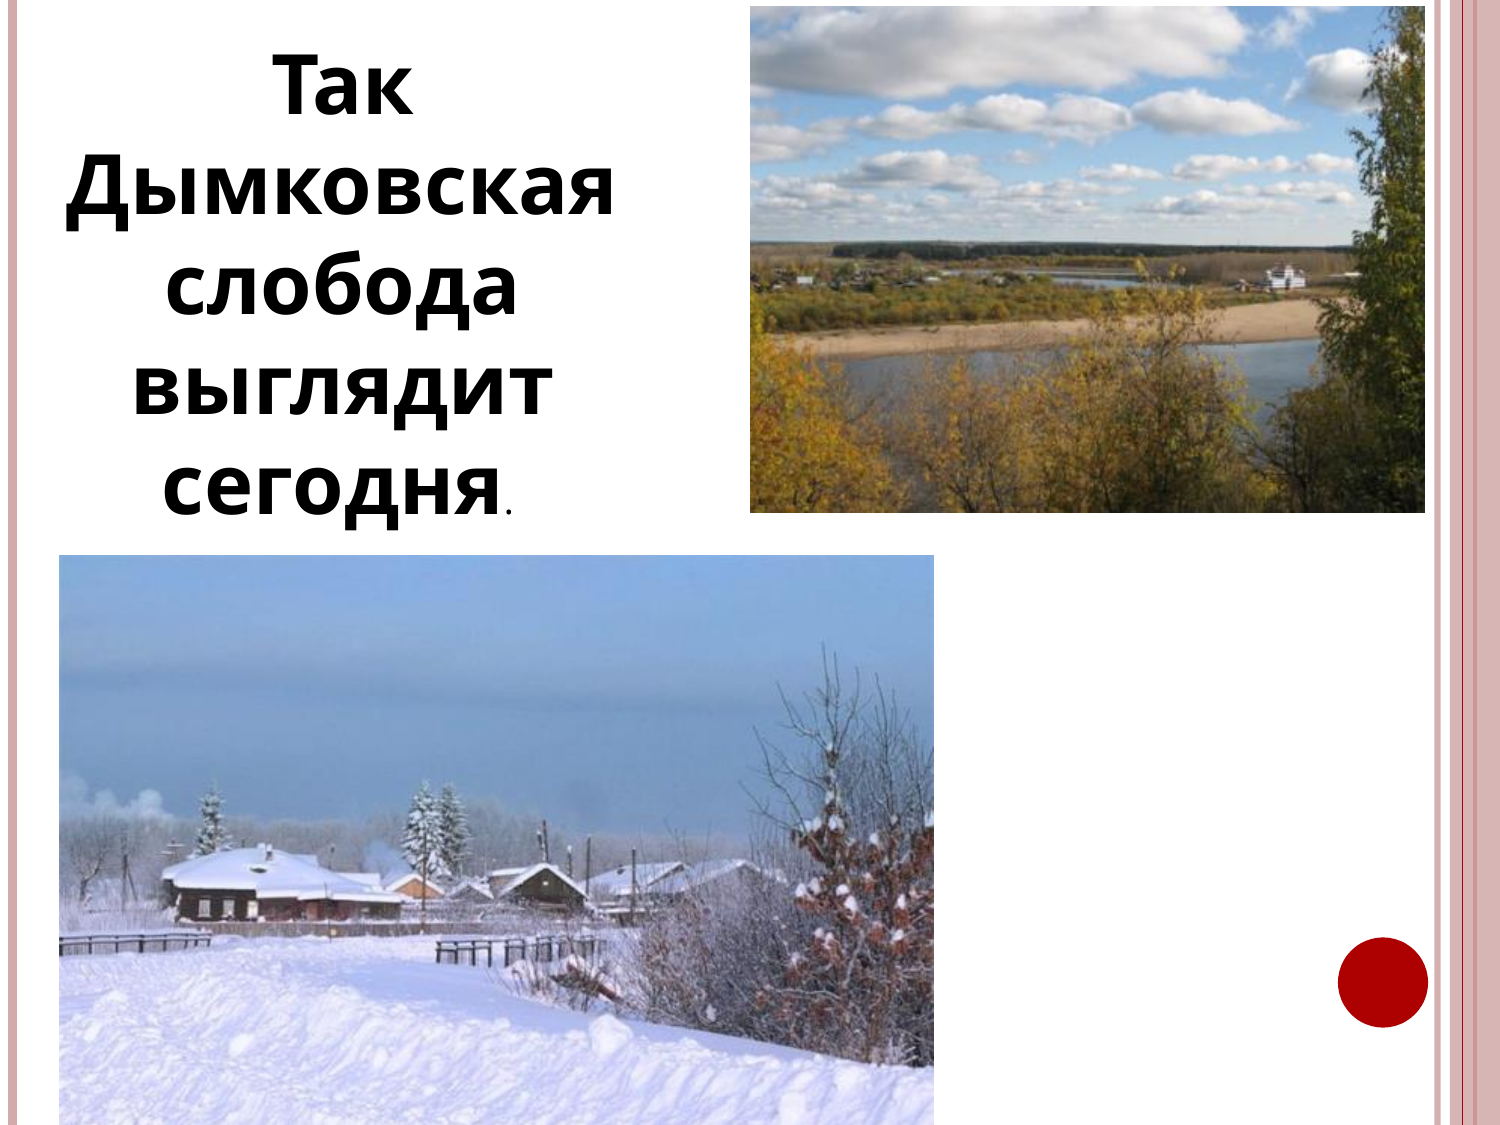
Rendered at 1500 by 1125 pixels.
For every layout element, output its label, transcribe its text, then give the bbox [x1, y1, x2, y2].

picture [750, 6, 1425, 513]
text_box Так Дымковская слобода выглядит сегодня. [23, 23, 662, 539]
picture [59, 555, 934, 1125]
